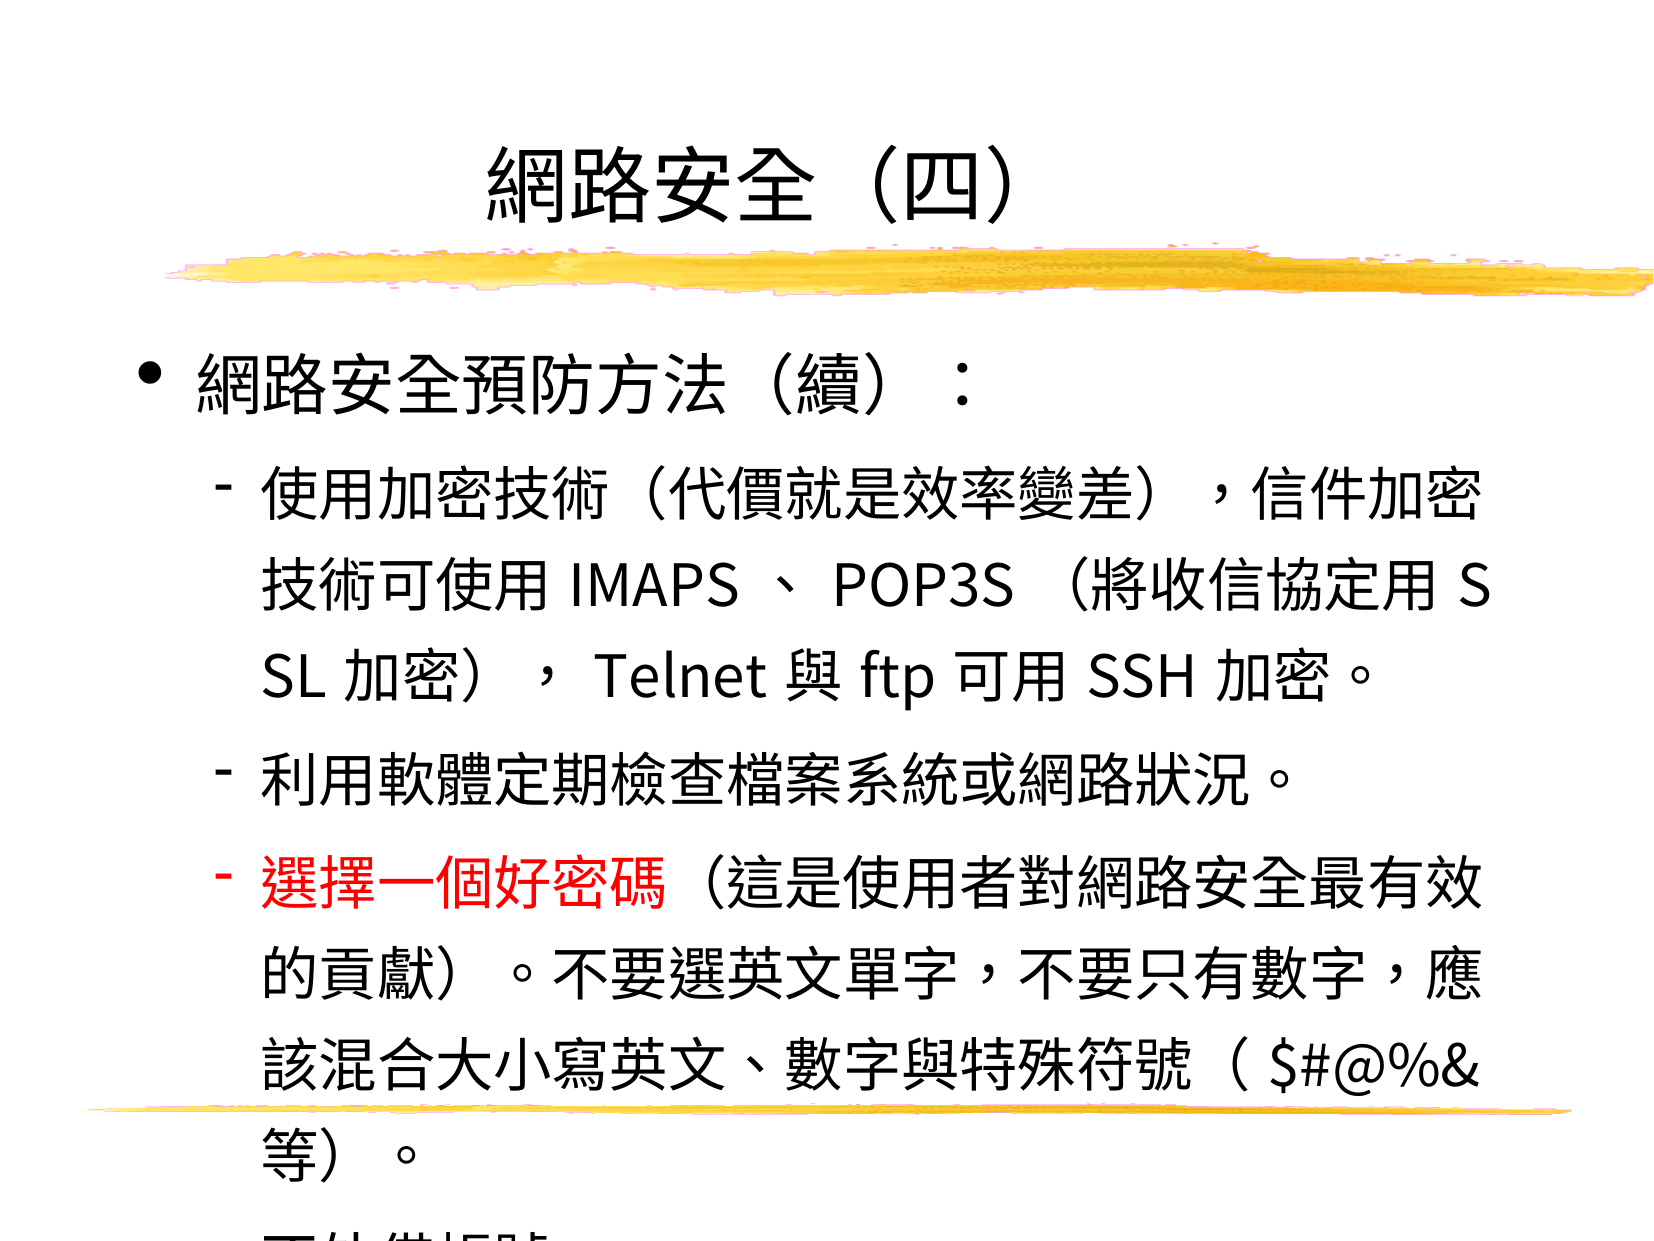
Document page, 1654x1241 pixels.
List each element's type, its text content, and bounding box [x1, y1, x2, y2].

picture [165, 237, 1654, 308]
picture [82, 1102, 1571, 1117]
title 網路安全（四） [73, 41, 1479, 249]
list 網路安全預防方法（續）： 使用加密技術（代價就是效率變差），信件加密技術可使用IMAPS、POP3S（將收信協定用SSL加密），Telnet與ftp可用SSH加密。 利用軟體定期檢查檔案系統或網路狀況。 選擇一個好密碼（這是使用者對網路安全最有效的貢獻）。不要選英文單字，不要只有數字，應該混合大小寫英文、數字與特殊符號（$#@%&等）。 不外借帳號。 [124, 316, 1530, 1111]
